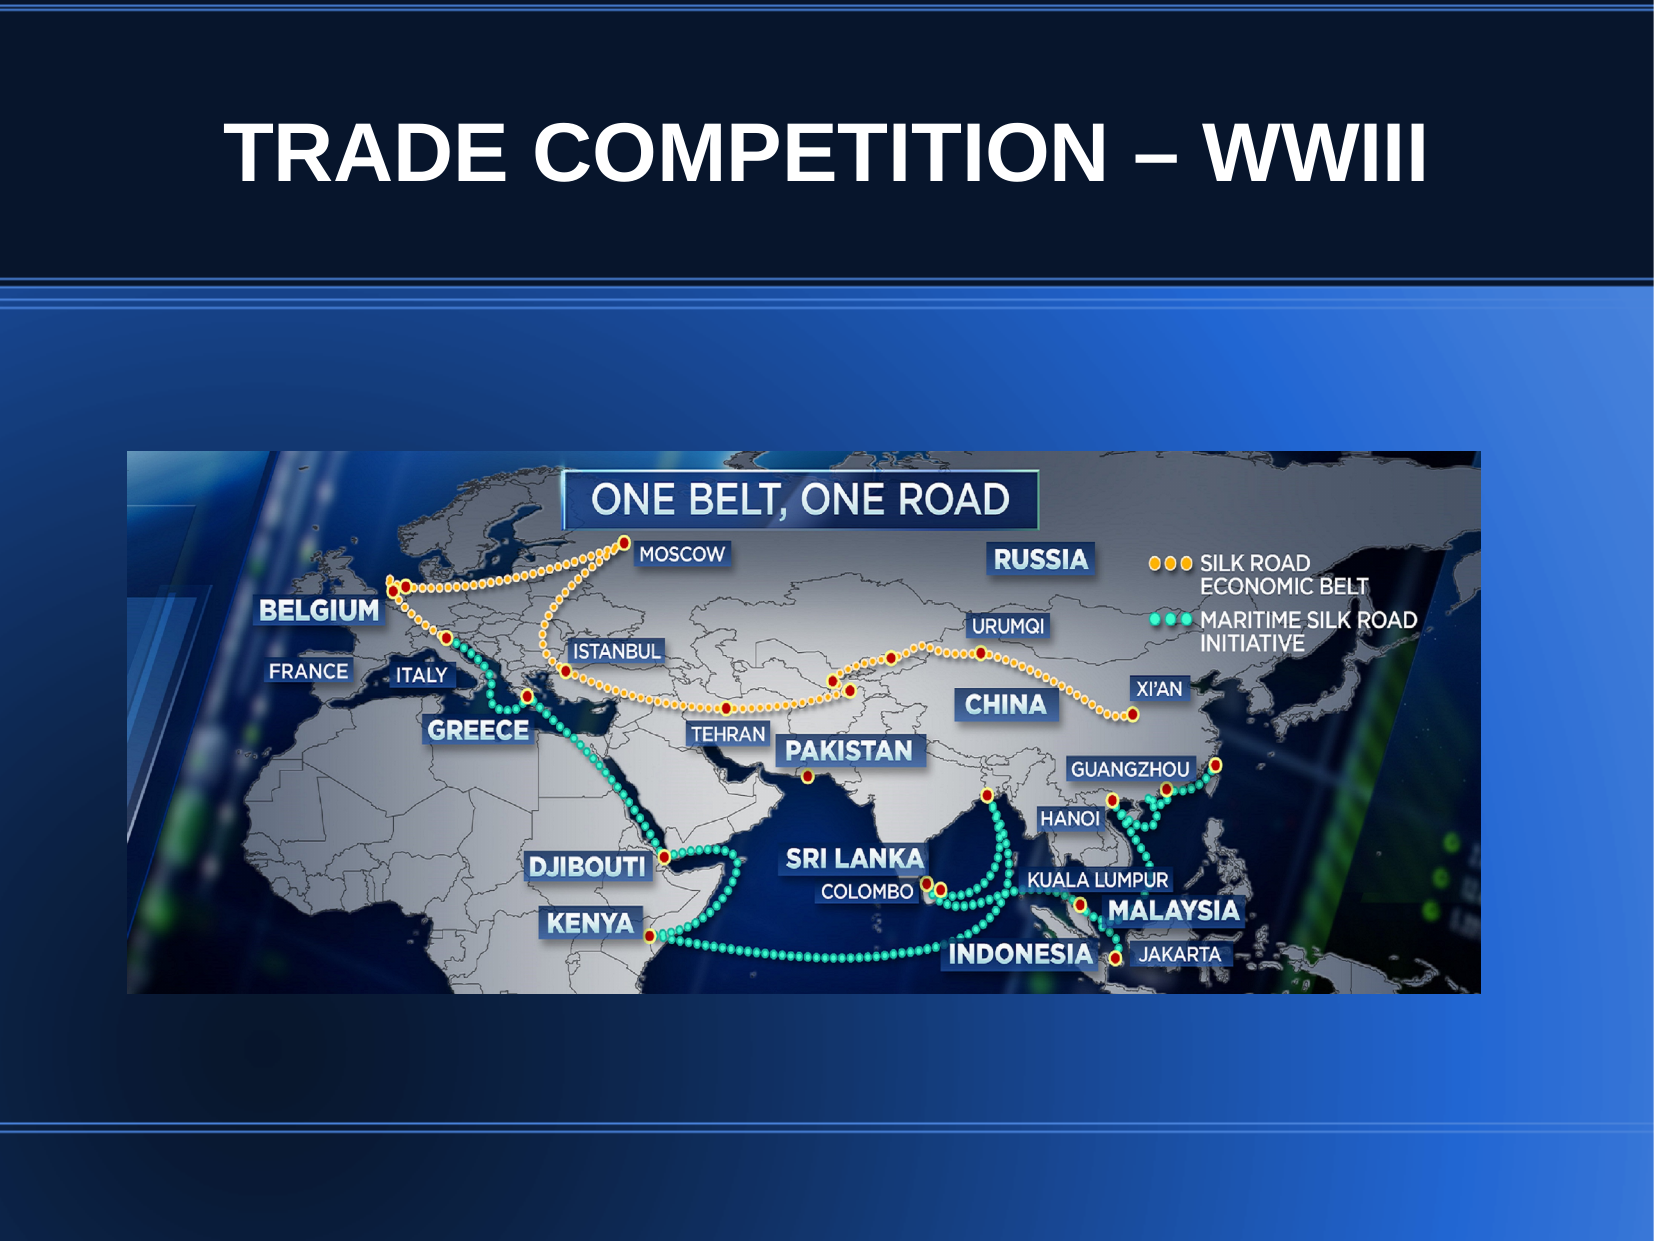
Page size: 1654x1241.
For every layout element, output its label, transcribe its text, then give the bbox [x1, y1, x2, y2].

picture [0, 0, 1654, 1241]
title TRADE COMPETITION – WWIII [82, 49, 1571, 257]
